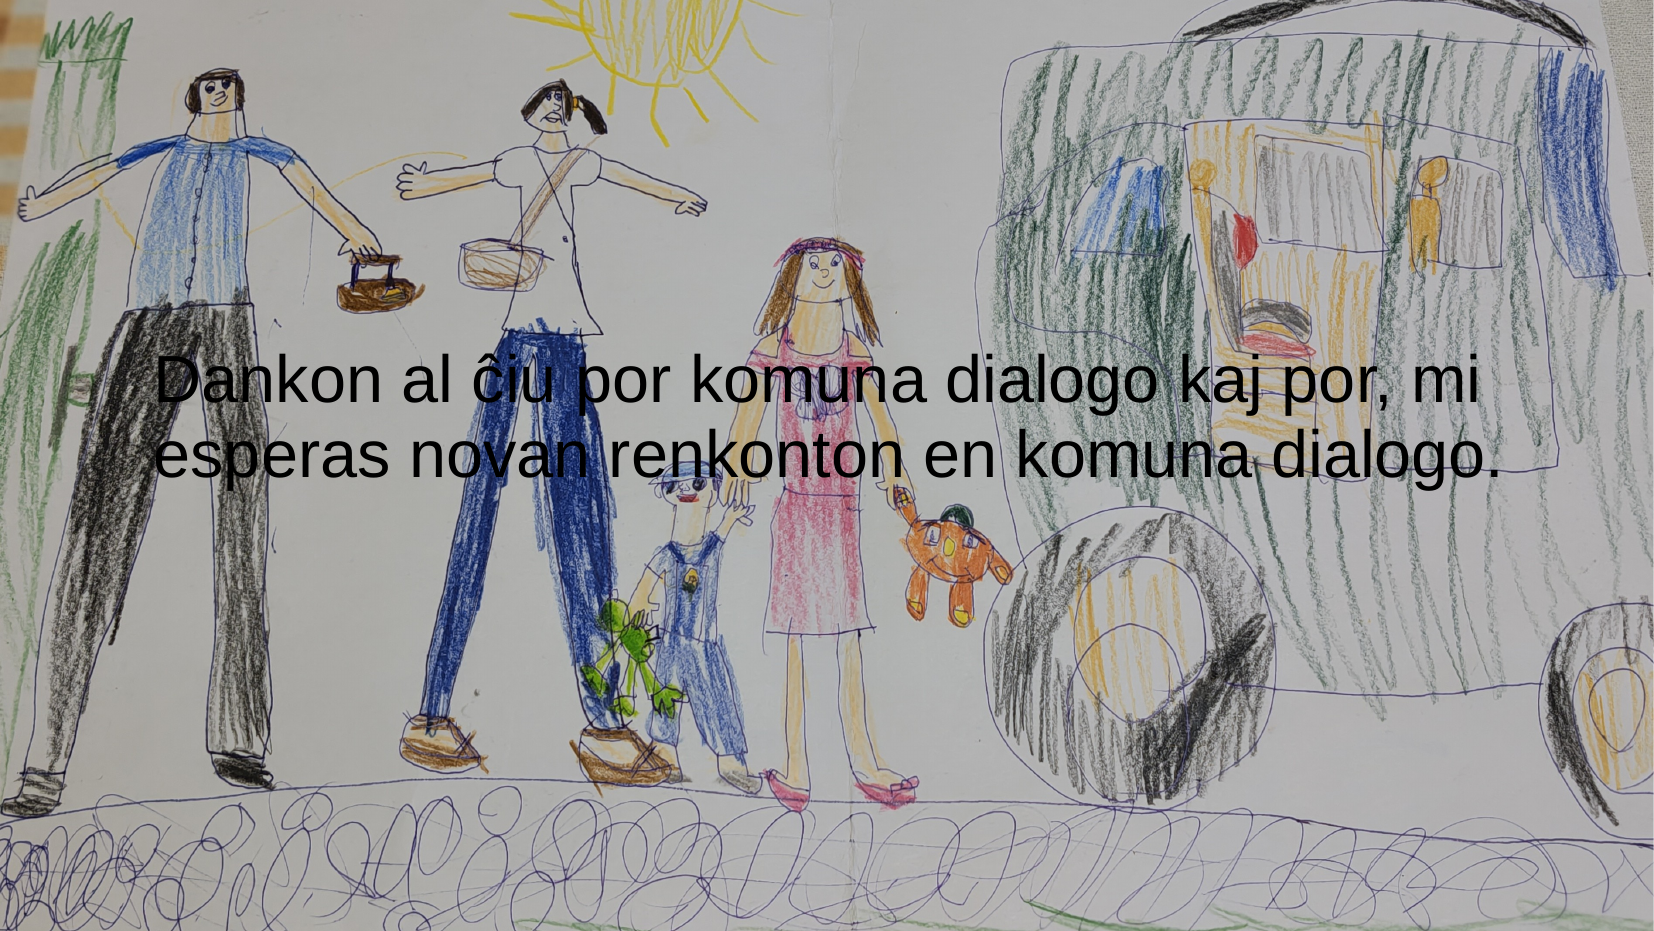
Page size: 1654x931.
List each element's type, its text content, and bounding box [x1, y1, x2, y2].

picture [0, 0, 1654, 931]
list Dankon al ĉiu por komuna dialogo kaj por, mi esperas novan renkonton en komuna dialogo. [82, 29, 1571, 886]
